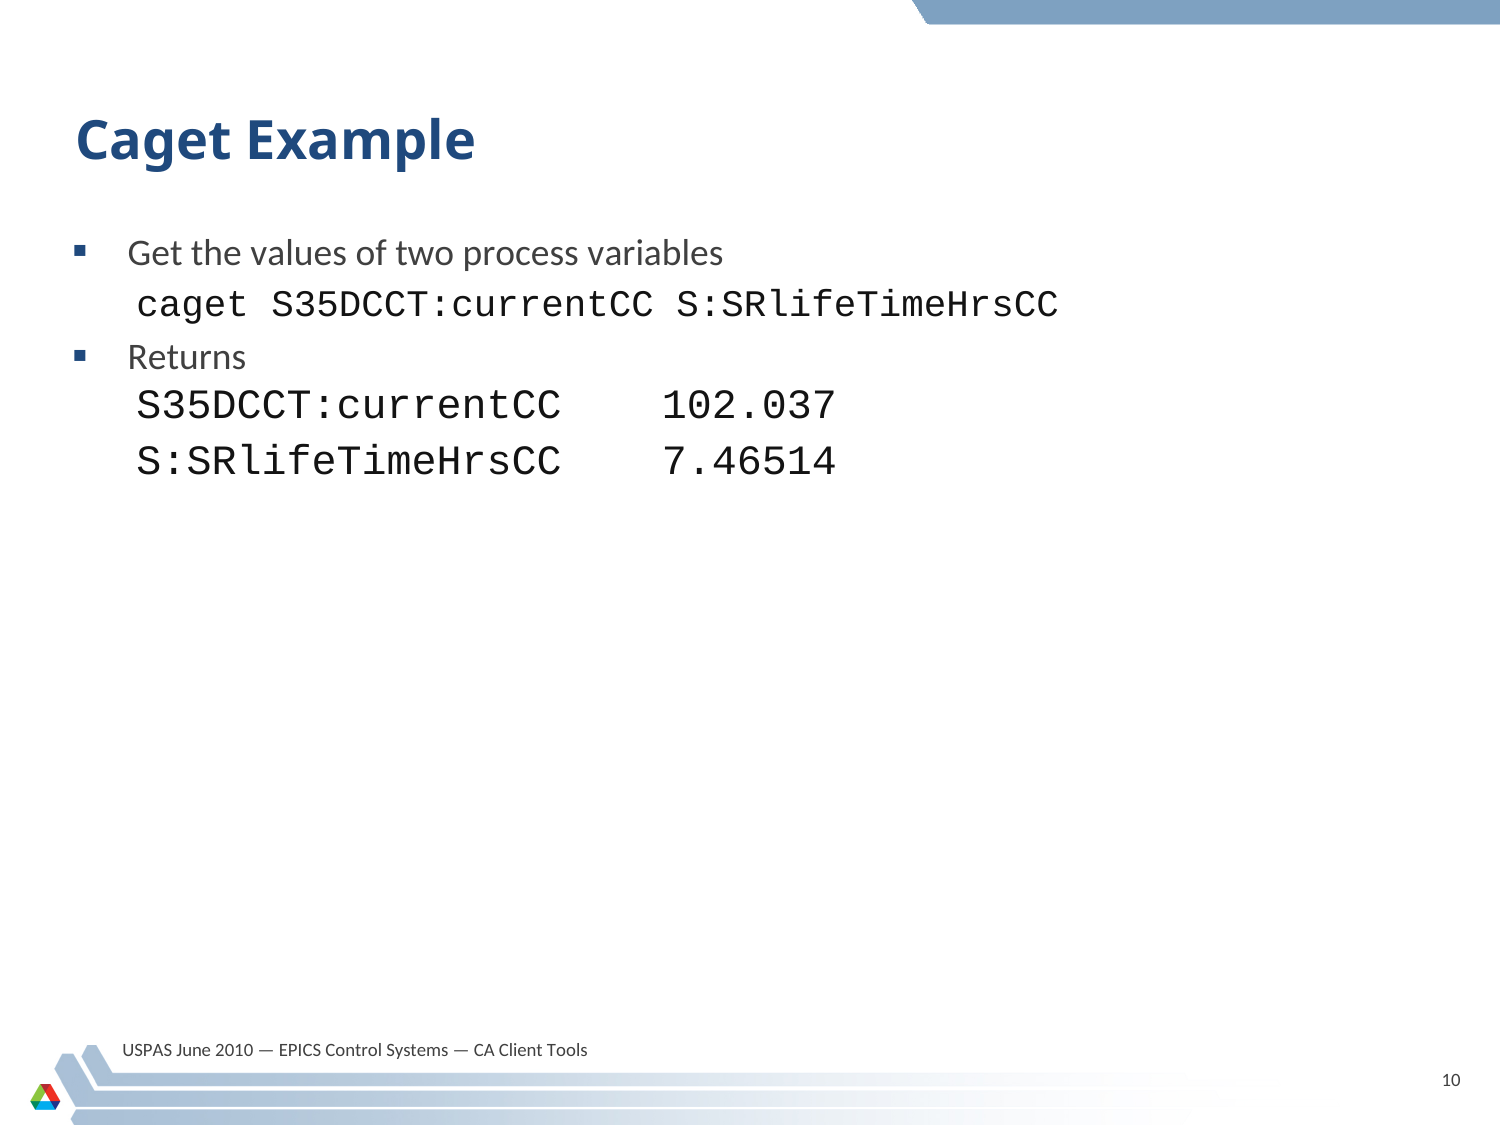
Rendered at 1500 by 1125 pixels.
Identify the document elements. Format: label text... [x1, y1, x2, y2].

picture [0, 1037, 1500, 1125]
list Get the values of two process variables caget S35DCCT:currentCC S:SRlifeTimeHrsCC Returns S35DCCT:currentCC 102.037 S:SRlifeTimeHrsCC 7.46514 [56, 229, 1359, 741]
picture [0, 0, 1500, 26]
title Caget Example [75, 45, 1426, 233]
